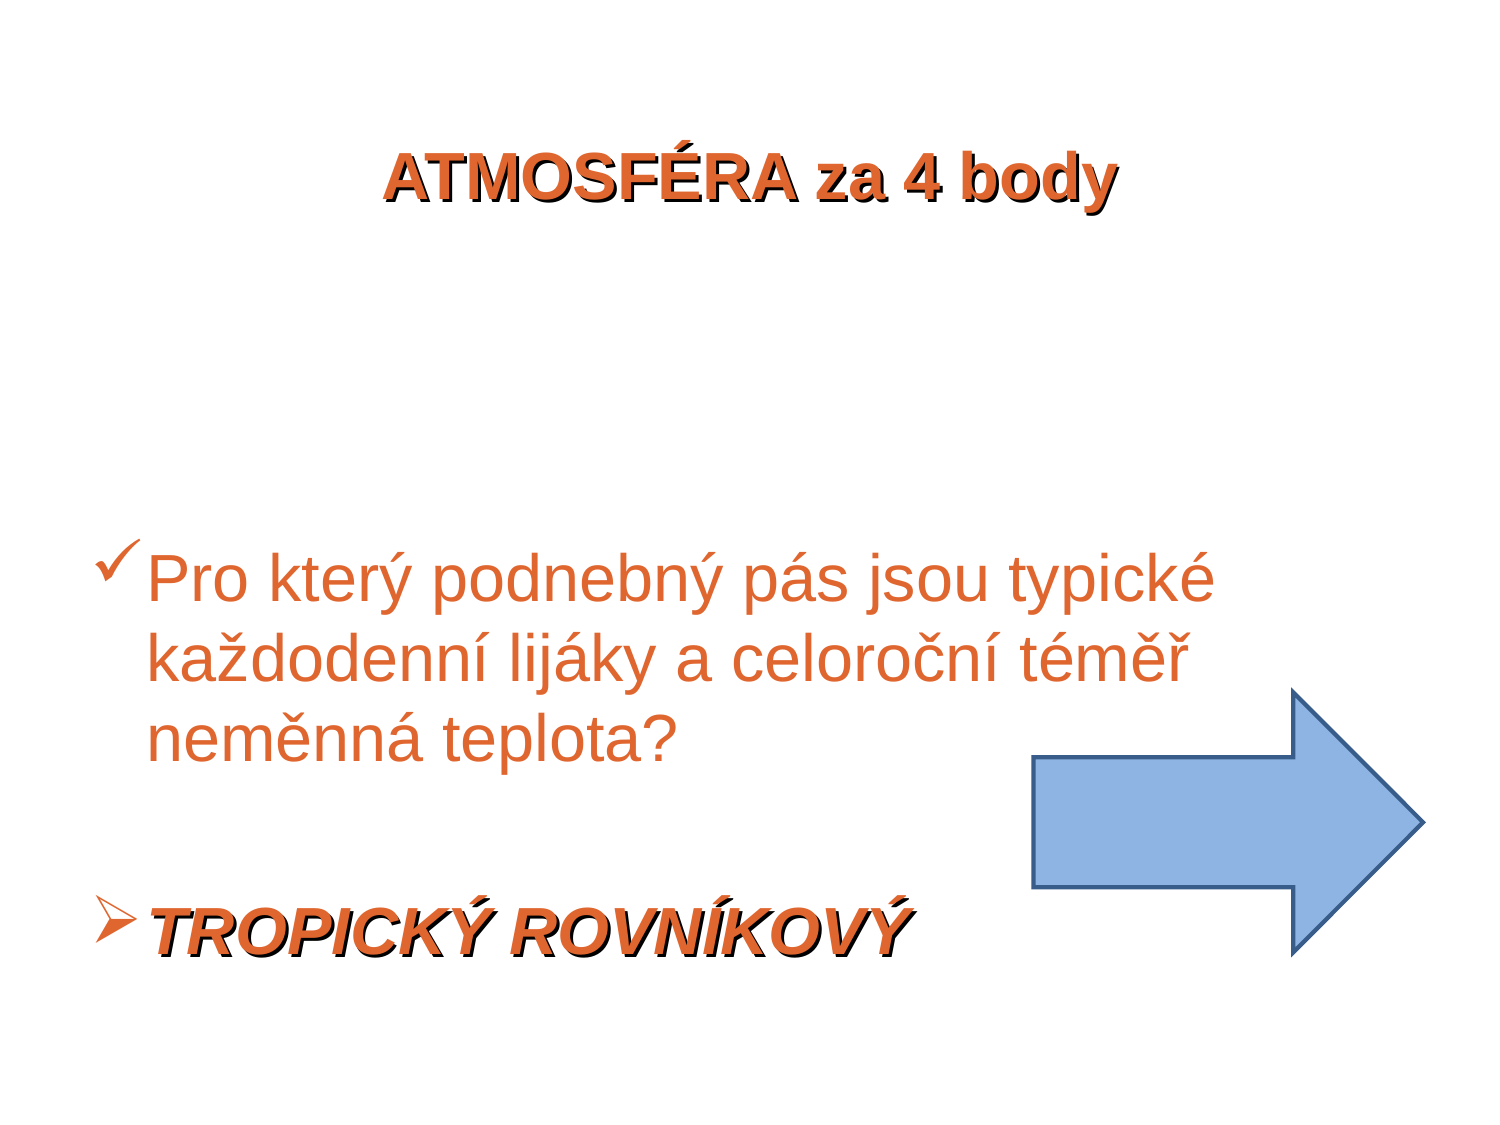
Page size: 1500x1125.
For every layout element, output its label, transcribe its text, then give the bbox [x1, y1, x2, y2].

title ATMOSFÉRA za 4 body [75, 113, 1426, 233]
text_box [1033, 692, 1424, 953]
list Pro který podnebný pás jsou typické každodenní lijáky a celoroční téměř neměnná teplota? TROPICKÝ ROVNÍKOVÝ [75, 527, 1426, 1079]
